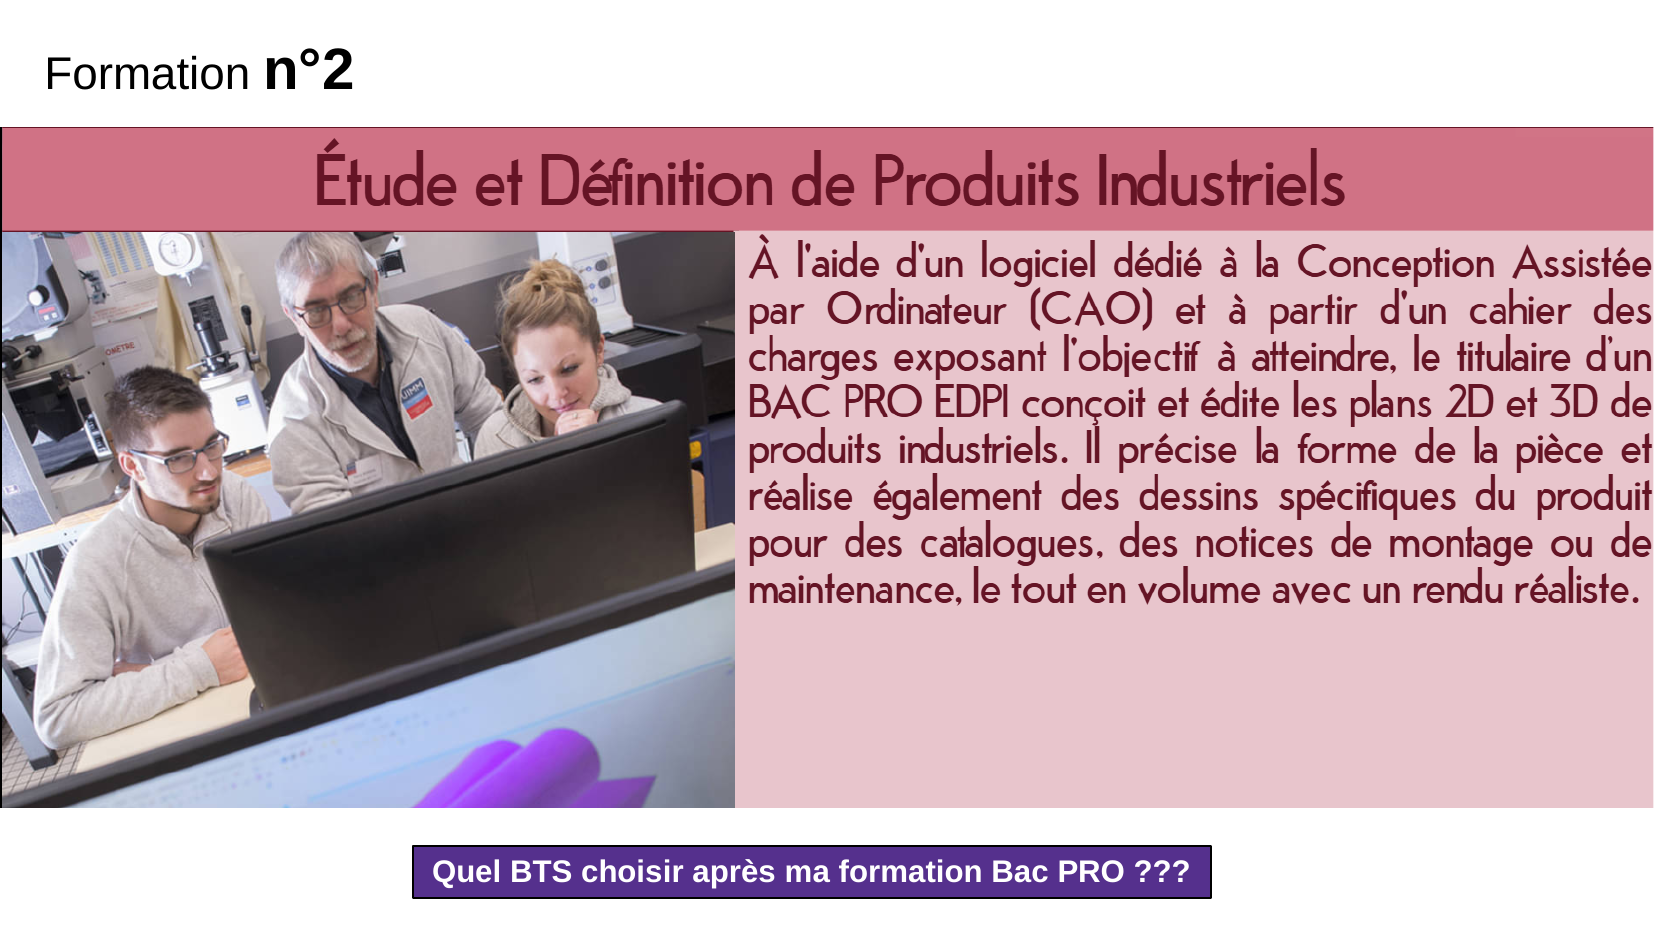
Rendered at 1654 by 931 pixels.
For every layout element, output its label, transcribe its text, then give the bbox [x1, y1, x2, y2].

text_box Quel BTS choisir après ma formation Bac PRO ??? [413, 846, 1211, 898]
picture [0, 127, 1654, 808]
text_box Formation n°2 [29, 29, 473, 110]
